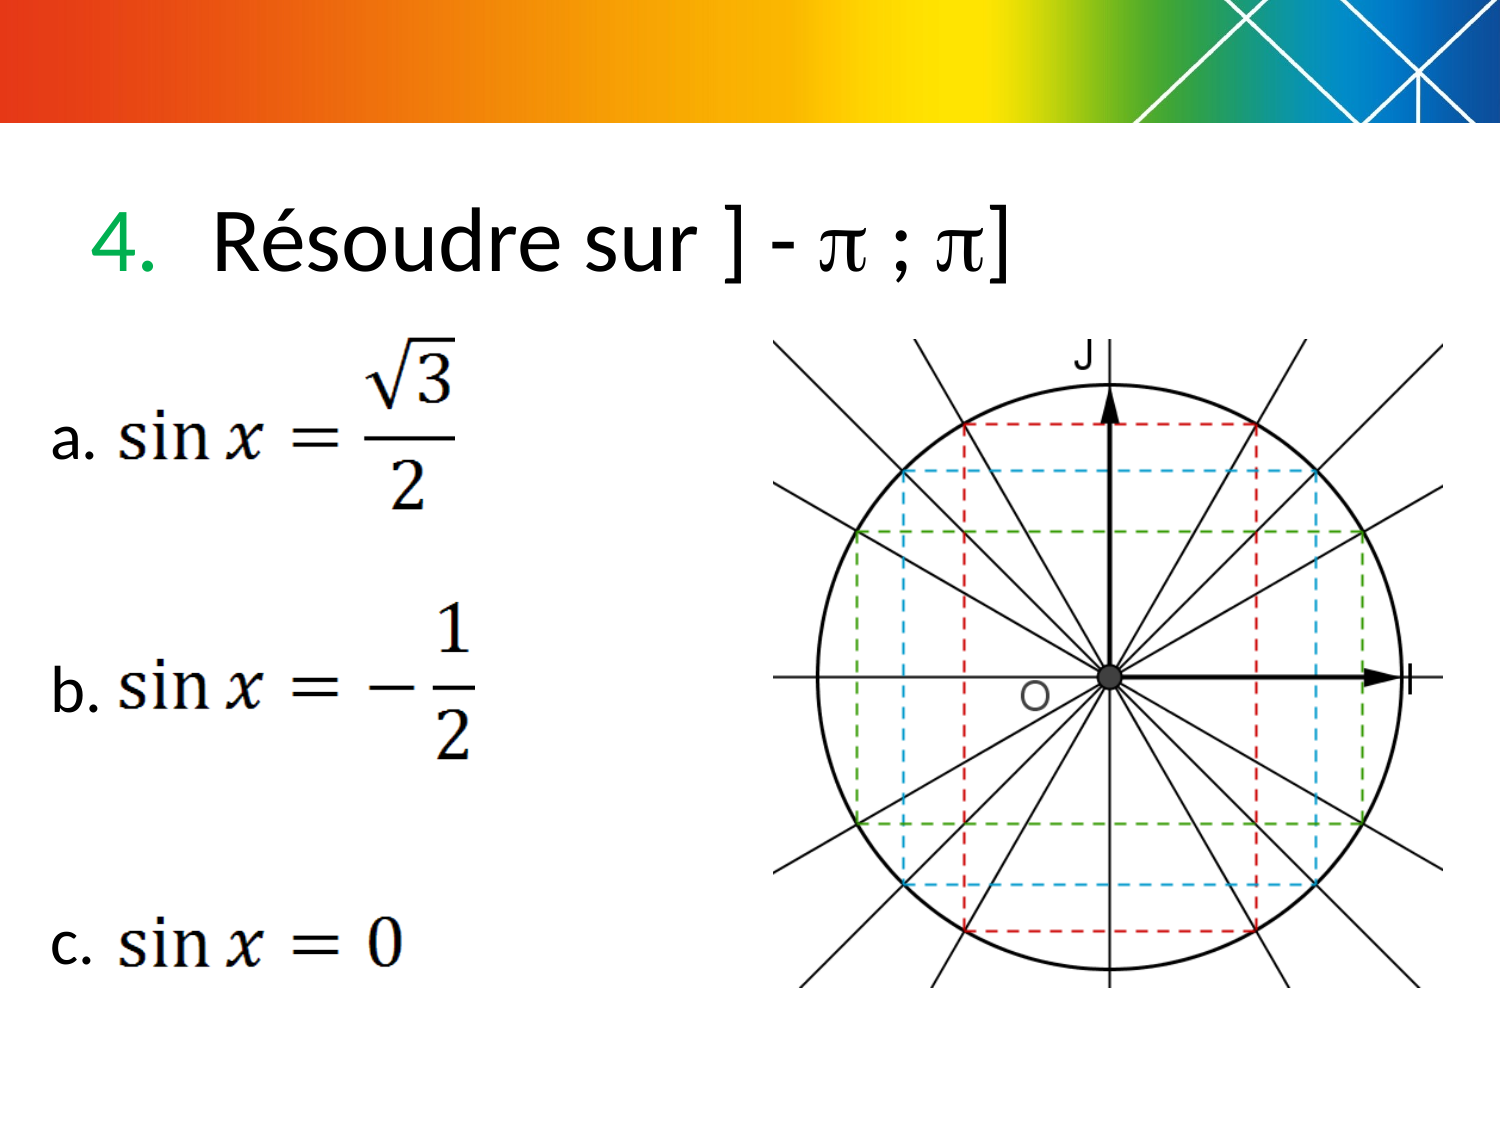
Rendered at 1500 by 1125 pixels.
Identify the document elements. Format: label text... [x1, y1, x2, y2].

picture [117, 591, 475, 774]
picture [0, 0, 1359, 123]
title Résoudre sur ] -  ; ] [75, 163, 1426, 305]
text_box a. b. c. [35, 385, 821, 1125]
picture [117, 896, 407, 999]
picture [773, 339, 1443, 988]
picture [117, 322, 455, 524]
picture [1340, 0, 1500, 123]
